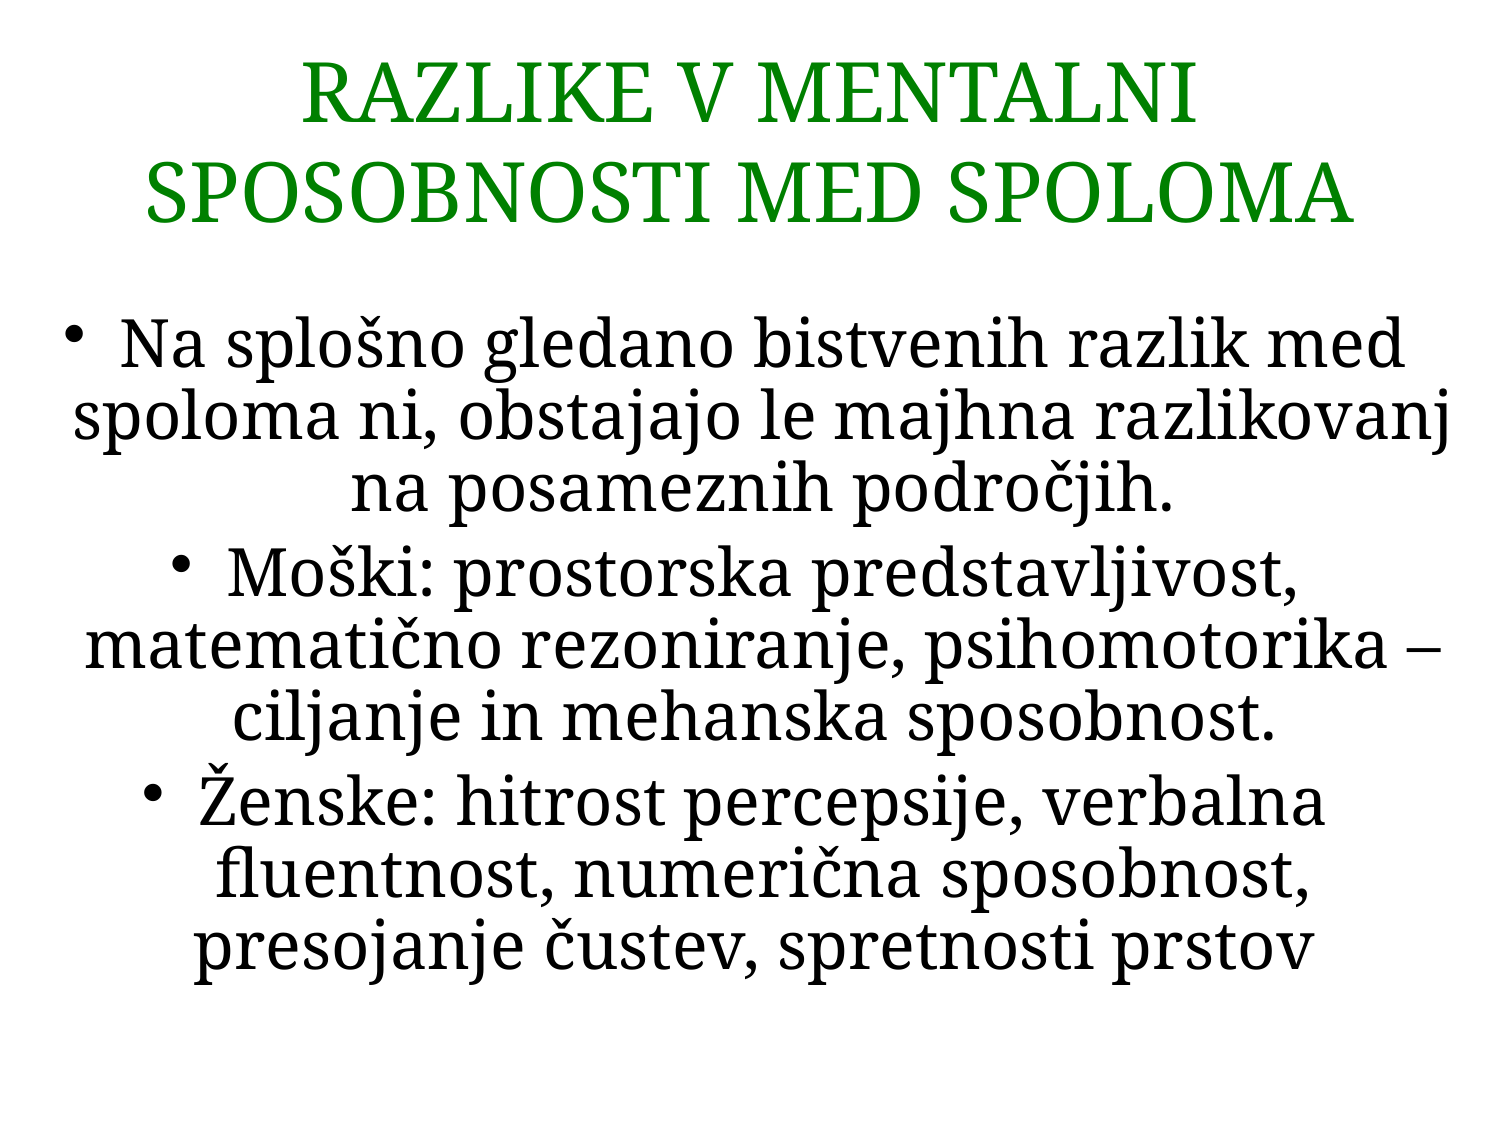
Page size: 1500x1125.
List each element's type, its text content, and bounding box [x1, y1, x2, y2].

title RAZLIKE V MENTALNI SPOSOBNOSTI MED SPOLOMA [75, 45, 1425, 233]
list Na splošno gledano bistvenih razlik med spoloma ni, obstajajo le majhna razlikovanj na posameznih področjih. Moški: prostorska predstavljivost, matematično rezoniranje, psihomotorika – ciljanje in mehanska sposobnost. Ženske: hitrost percepsije, verbalna fluentnost, numerična sposobnost, presojanje čustev, spretnosti prstov [0, 302, 1471, 1045]
